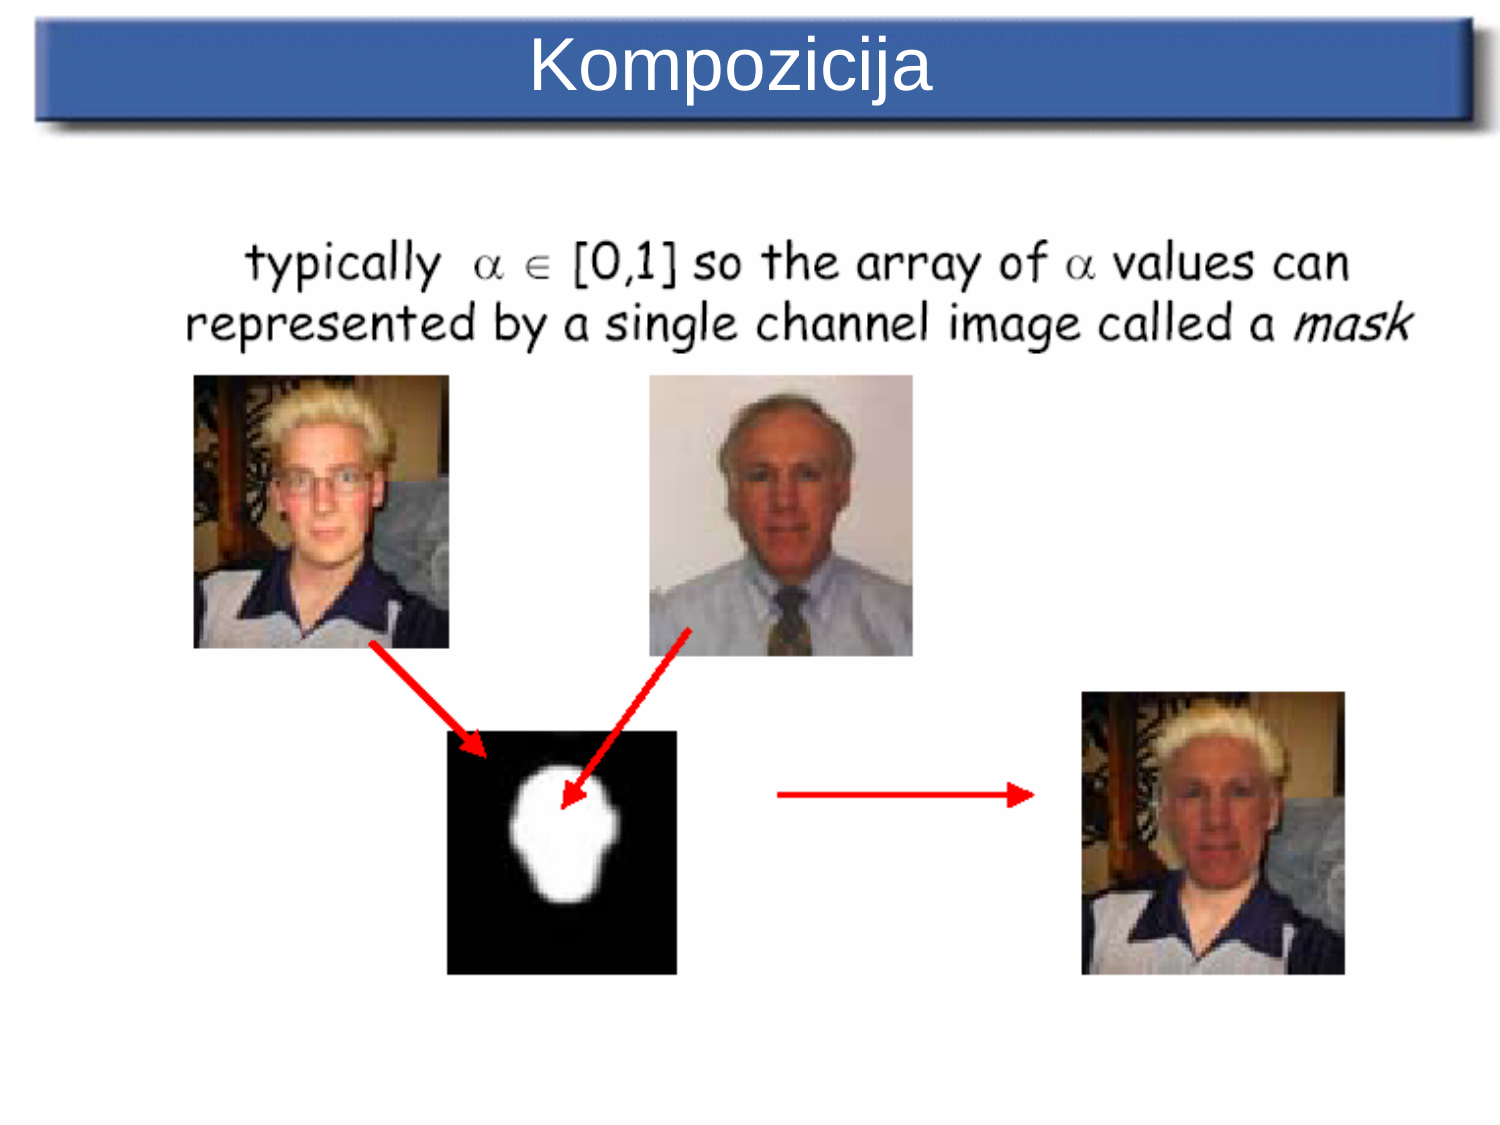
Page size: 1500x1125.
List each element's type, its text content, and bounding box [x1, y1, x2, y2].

picture [33, 14, 1500, 141]
text_box Kompozicija [513, 8, 949, 114]
picture [147, 179, 1424, 991]
